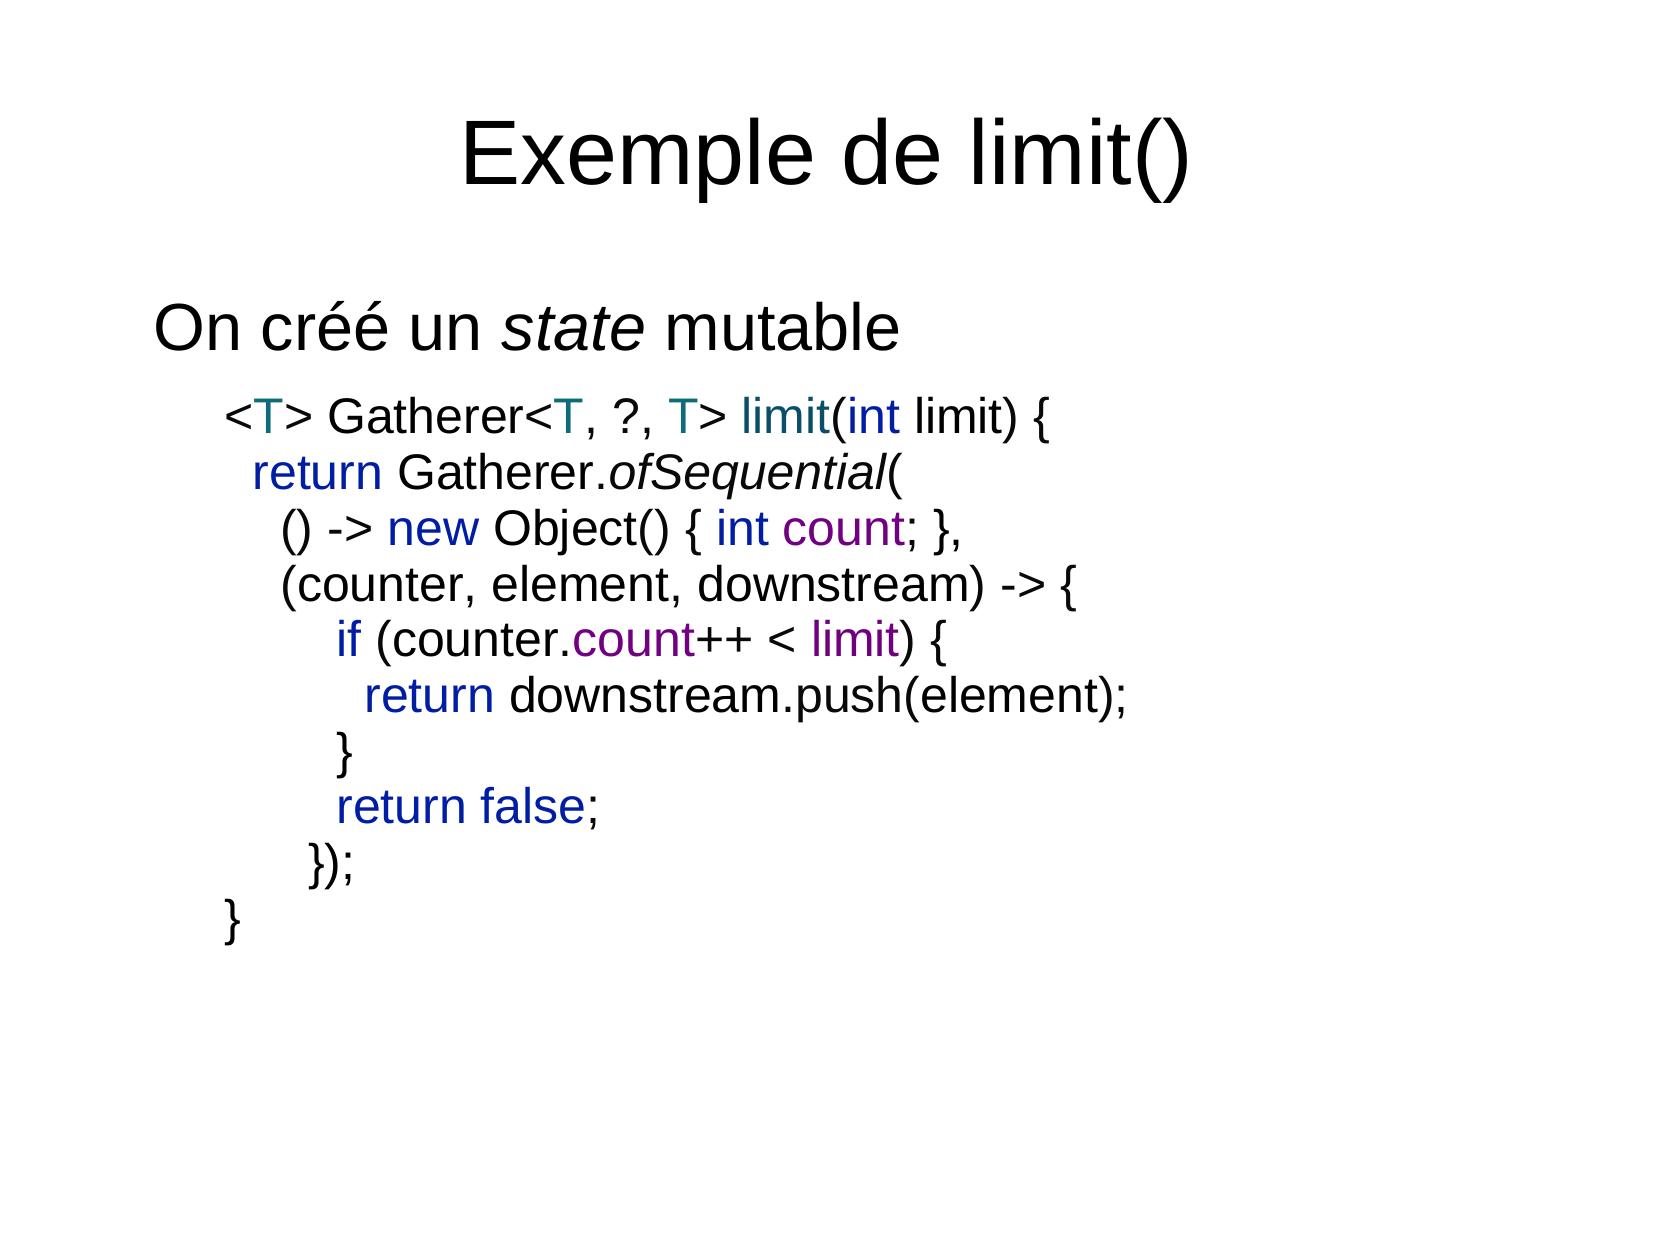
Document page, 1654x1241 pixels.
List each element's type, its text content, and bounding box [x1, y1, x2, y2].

title Exemple de limit() [82, 49, 1571, 257]
list On créé un state mutable <T> Gatherer<T, ?, T> limit(int limit) { return Gatherer.ofSequential( () -> new Object() { int count; }, (counter, element, downstream) -> { if (counter.count++ < limit) { return downstream.push(element); } return false; }); } [82, 290, 1571, 1010]
